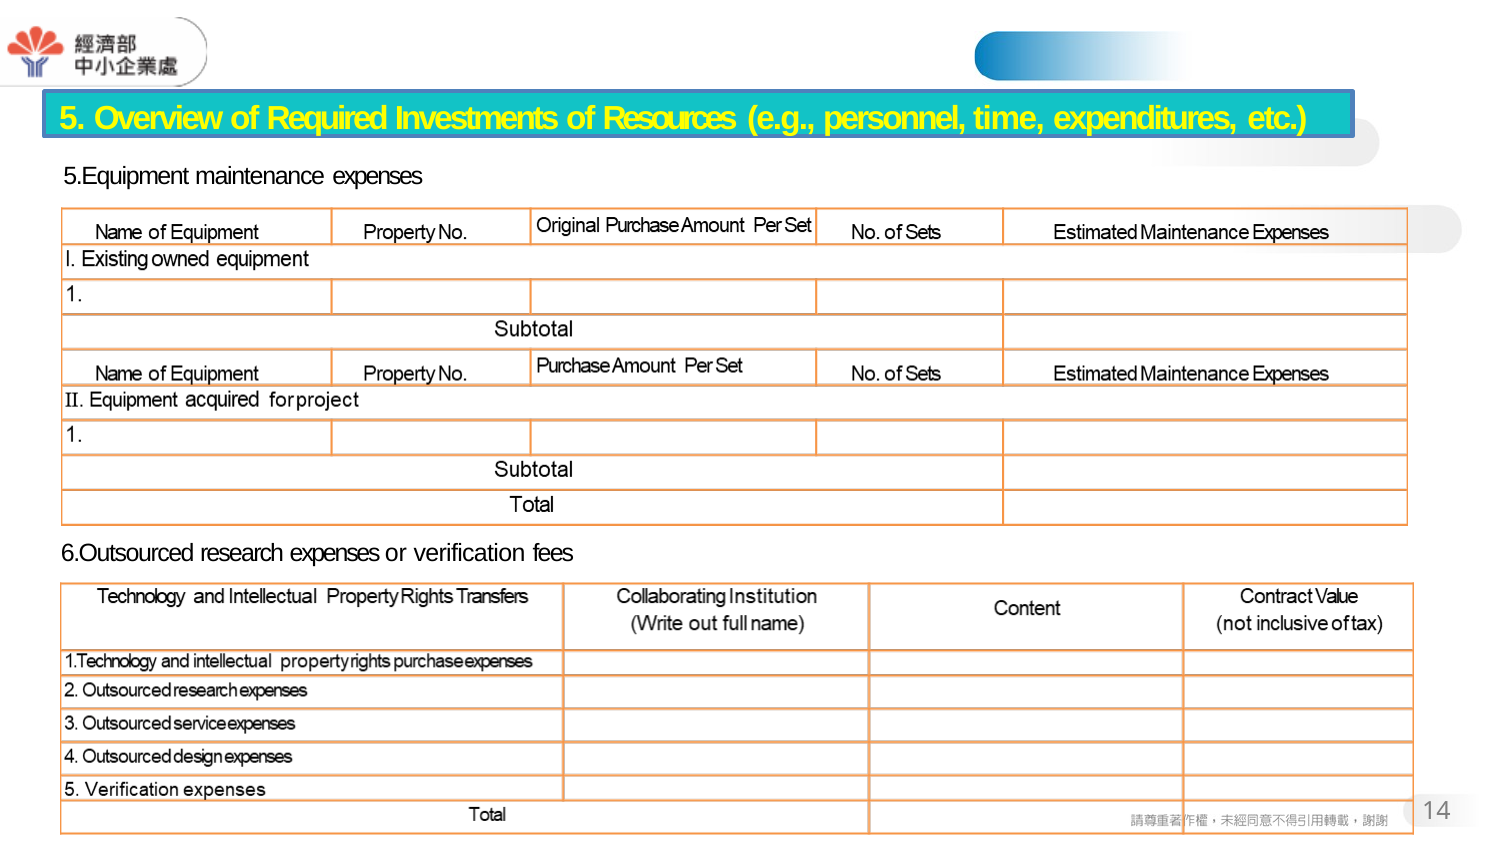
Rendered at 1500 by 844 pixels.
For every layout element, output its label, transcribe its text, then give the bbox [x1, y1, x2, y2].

picture [61, 204, 1408, 530]
text_box [975, 31, 1479, 826]
text_box [0, 18, 207, 87]
text_box 14 [1417, 790, 1454, 828]
picture [60, 577, 1414, 837]
text_box 5.Equipment maintenance expenses [61, 157, 554, 191]
text_box 5. Overview of Required Investments of Resources (e.g., personnel, time, expenditures, etc.) [44, 91, 1353, 137]
text_box 6.Outsourced research expenses or verification fees [58, 534, 762, 567]
